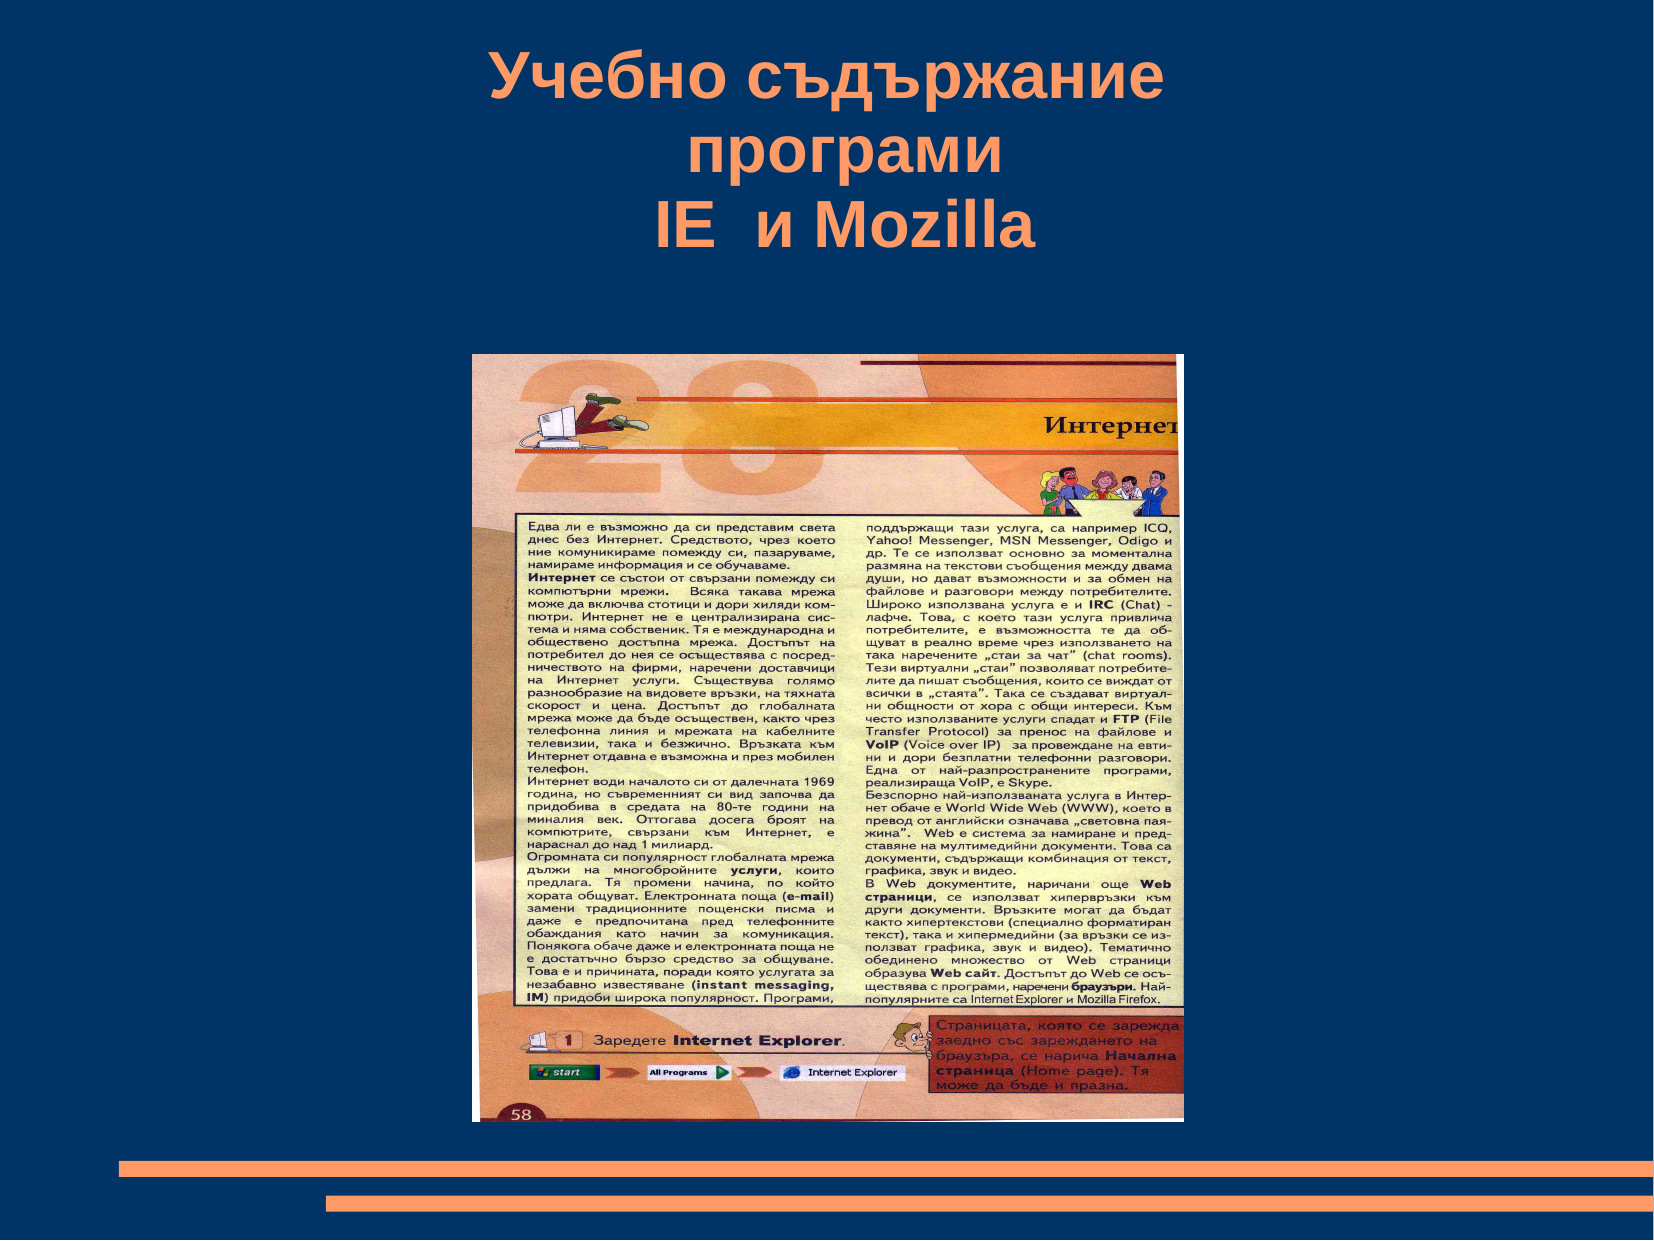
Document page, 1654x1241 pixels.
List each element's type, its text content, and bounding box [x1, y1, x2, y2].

picture [472, 354, 1184, 1123]
title Учебно съдържание програми IE и Mozilla [121, 33, 1534, 267]
